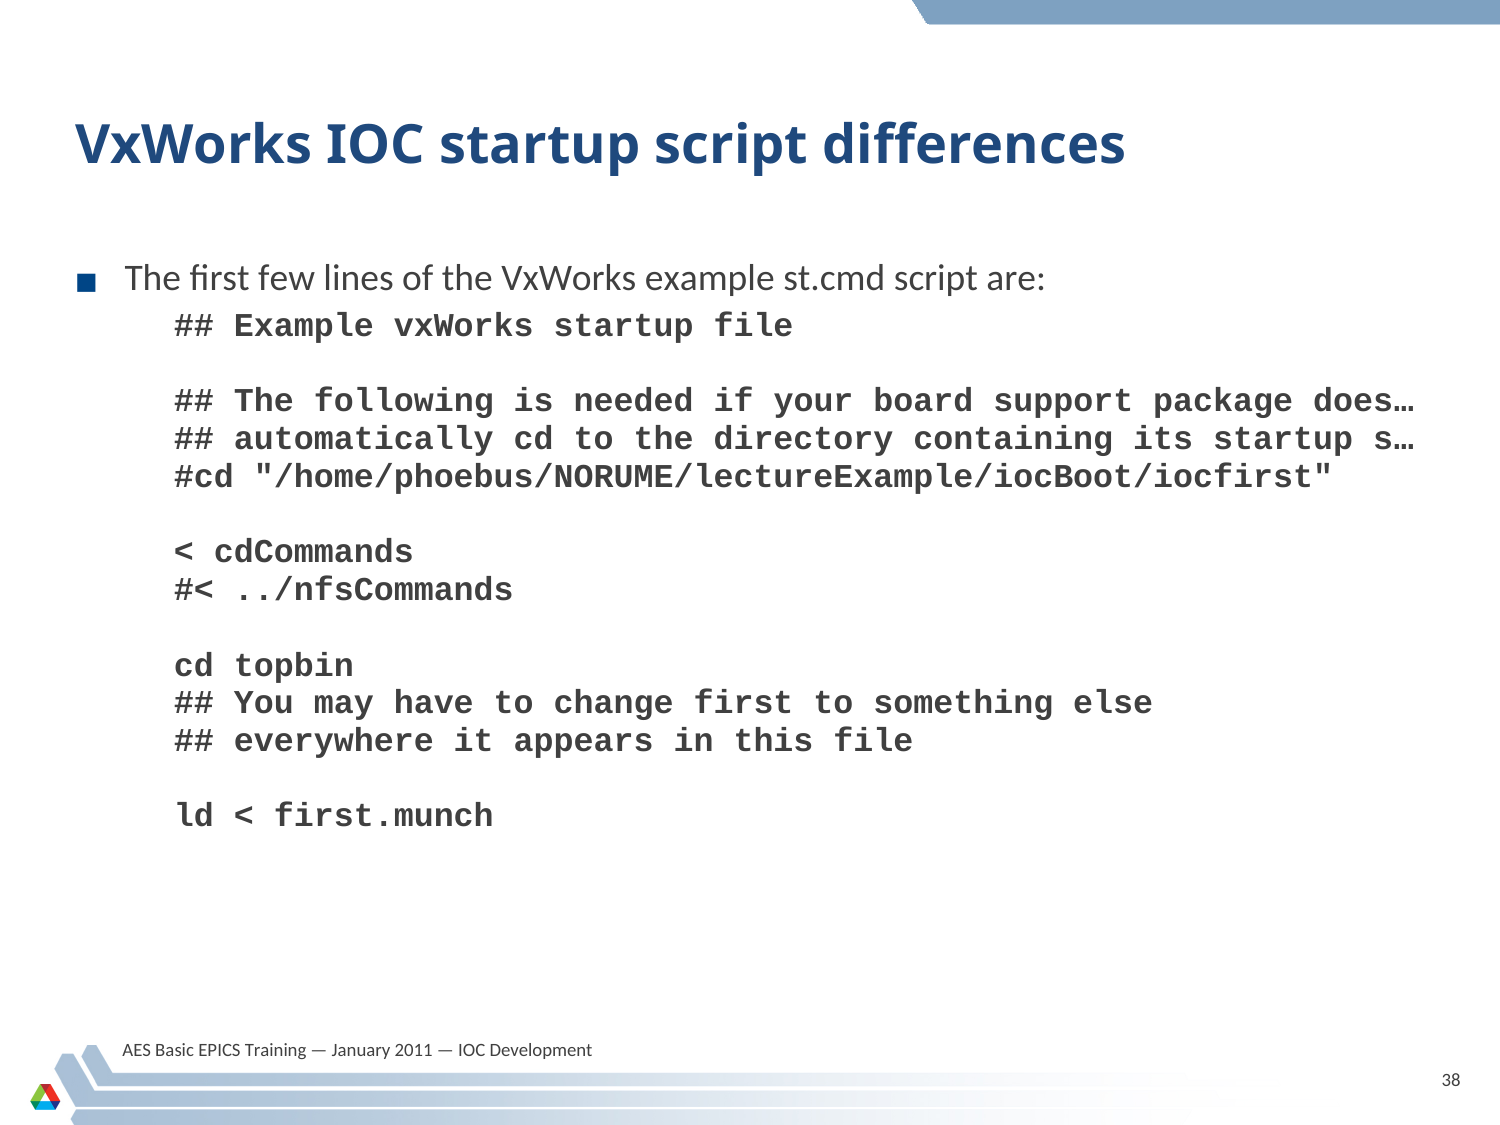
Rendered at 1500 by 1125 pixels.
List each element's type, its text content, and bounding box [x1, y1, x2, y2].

picture [0, 1037, 1500, 1125]
list The first few lines of the VxWorks example st.cmd script are: ## Example vxWorks startup file ## The following is needed if your board support package does… ## automatically cd to the directory containing its startup s… #cd "/home/phoebus/NORUME/lectureExample/iocBoot/iocfirst" < cdCommands #< ../nfsCommands cd topbin ## You may have to change first to something else ## everywhere it appears in this file ld < first.munch [75, 262, 1426, 843]
title VxWorks IOC startup script differences [75, 111, 1426, 175]
picture [0, 0, 1500, 26]
